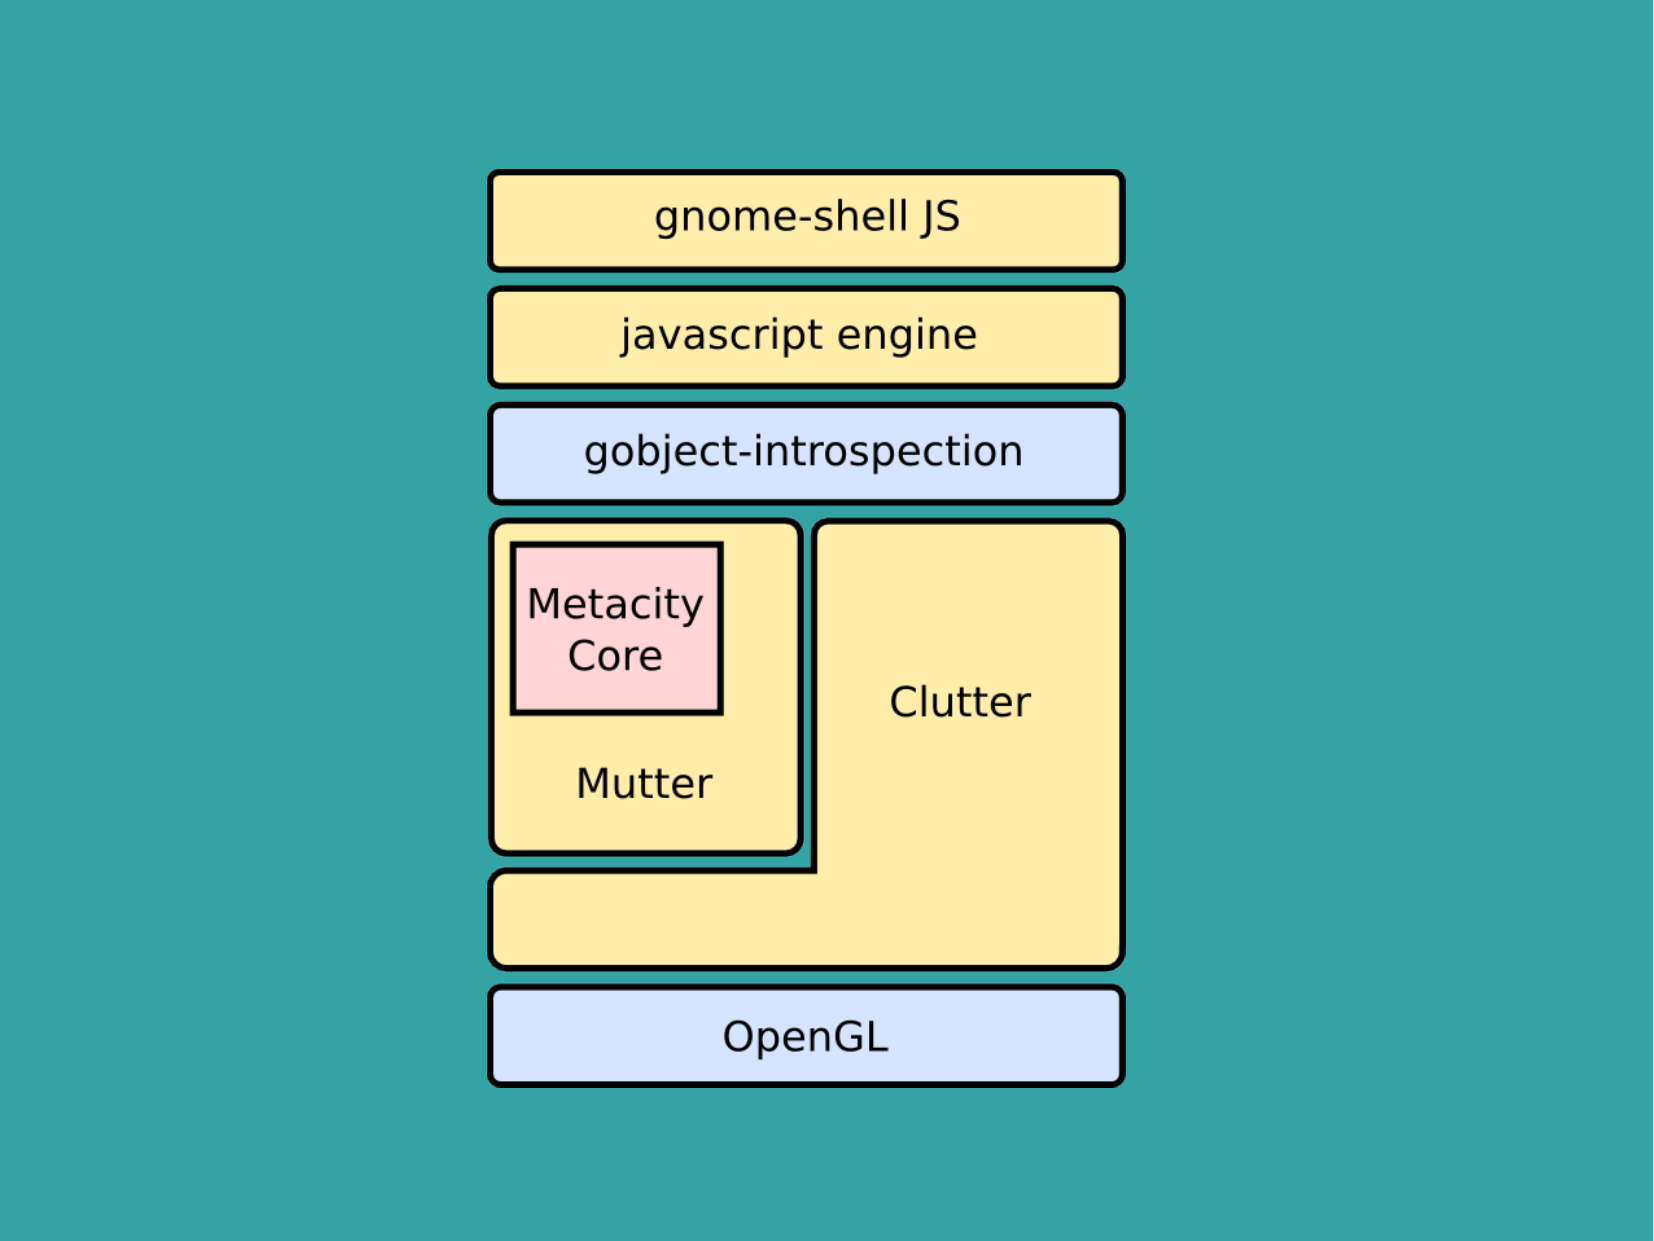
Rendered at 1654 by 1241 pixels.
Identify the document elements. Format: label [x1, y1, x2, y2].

picture [487, 169, 1126, 1088]
